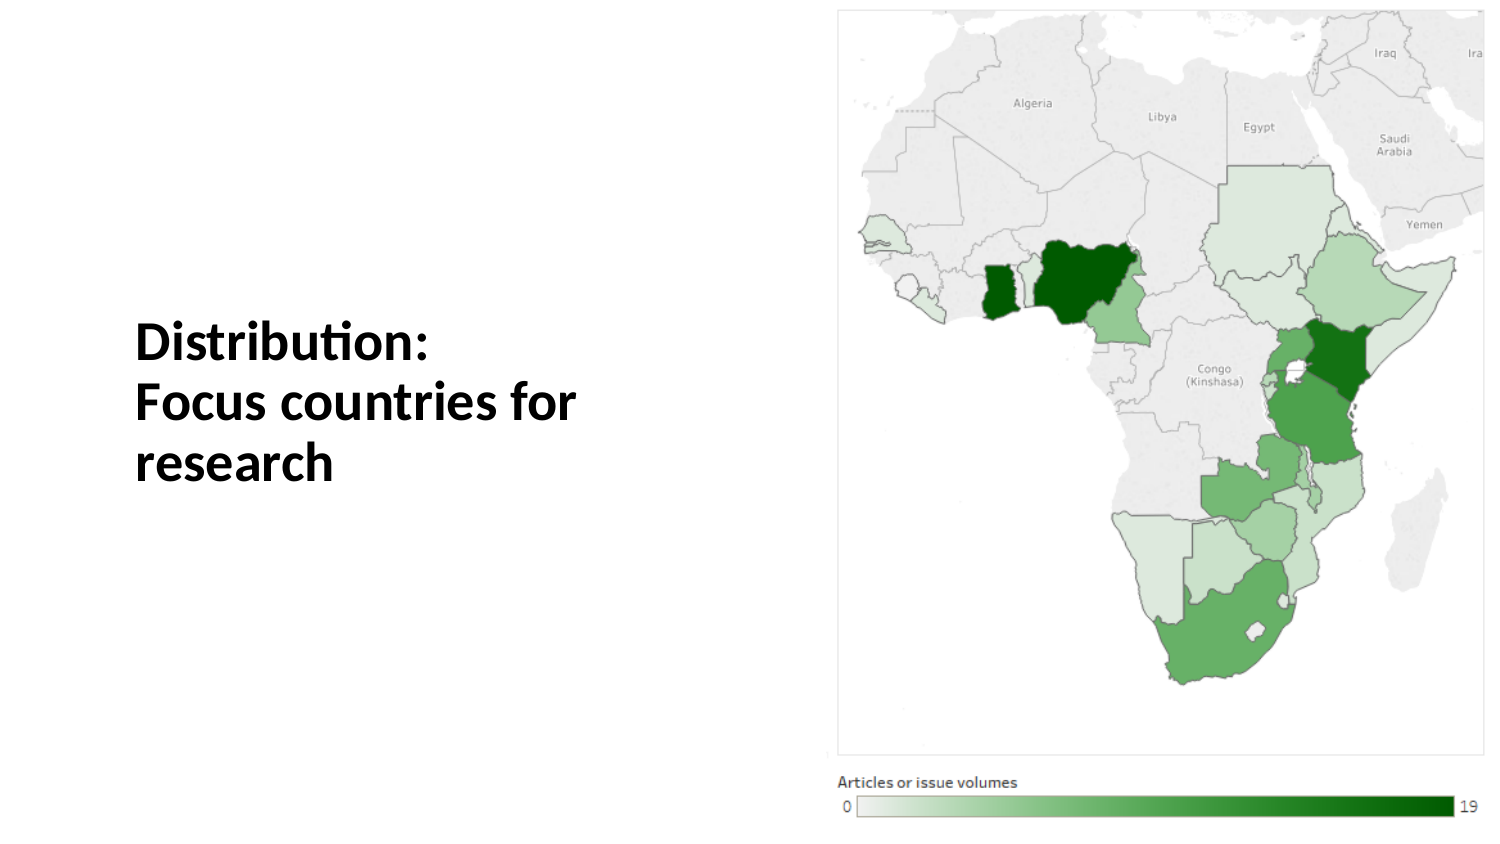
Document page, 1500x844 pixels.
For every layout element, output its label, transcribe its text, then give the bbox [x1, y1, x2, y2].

title Distribution: Focus countries for research [124, 333, 755, 472]
picture [826, 1, 1500, 844]
